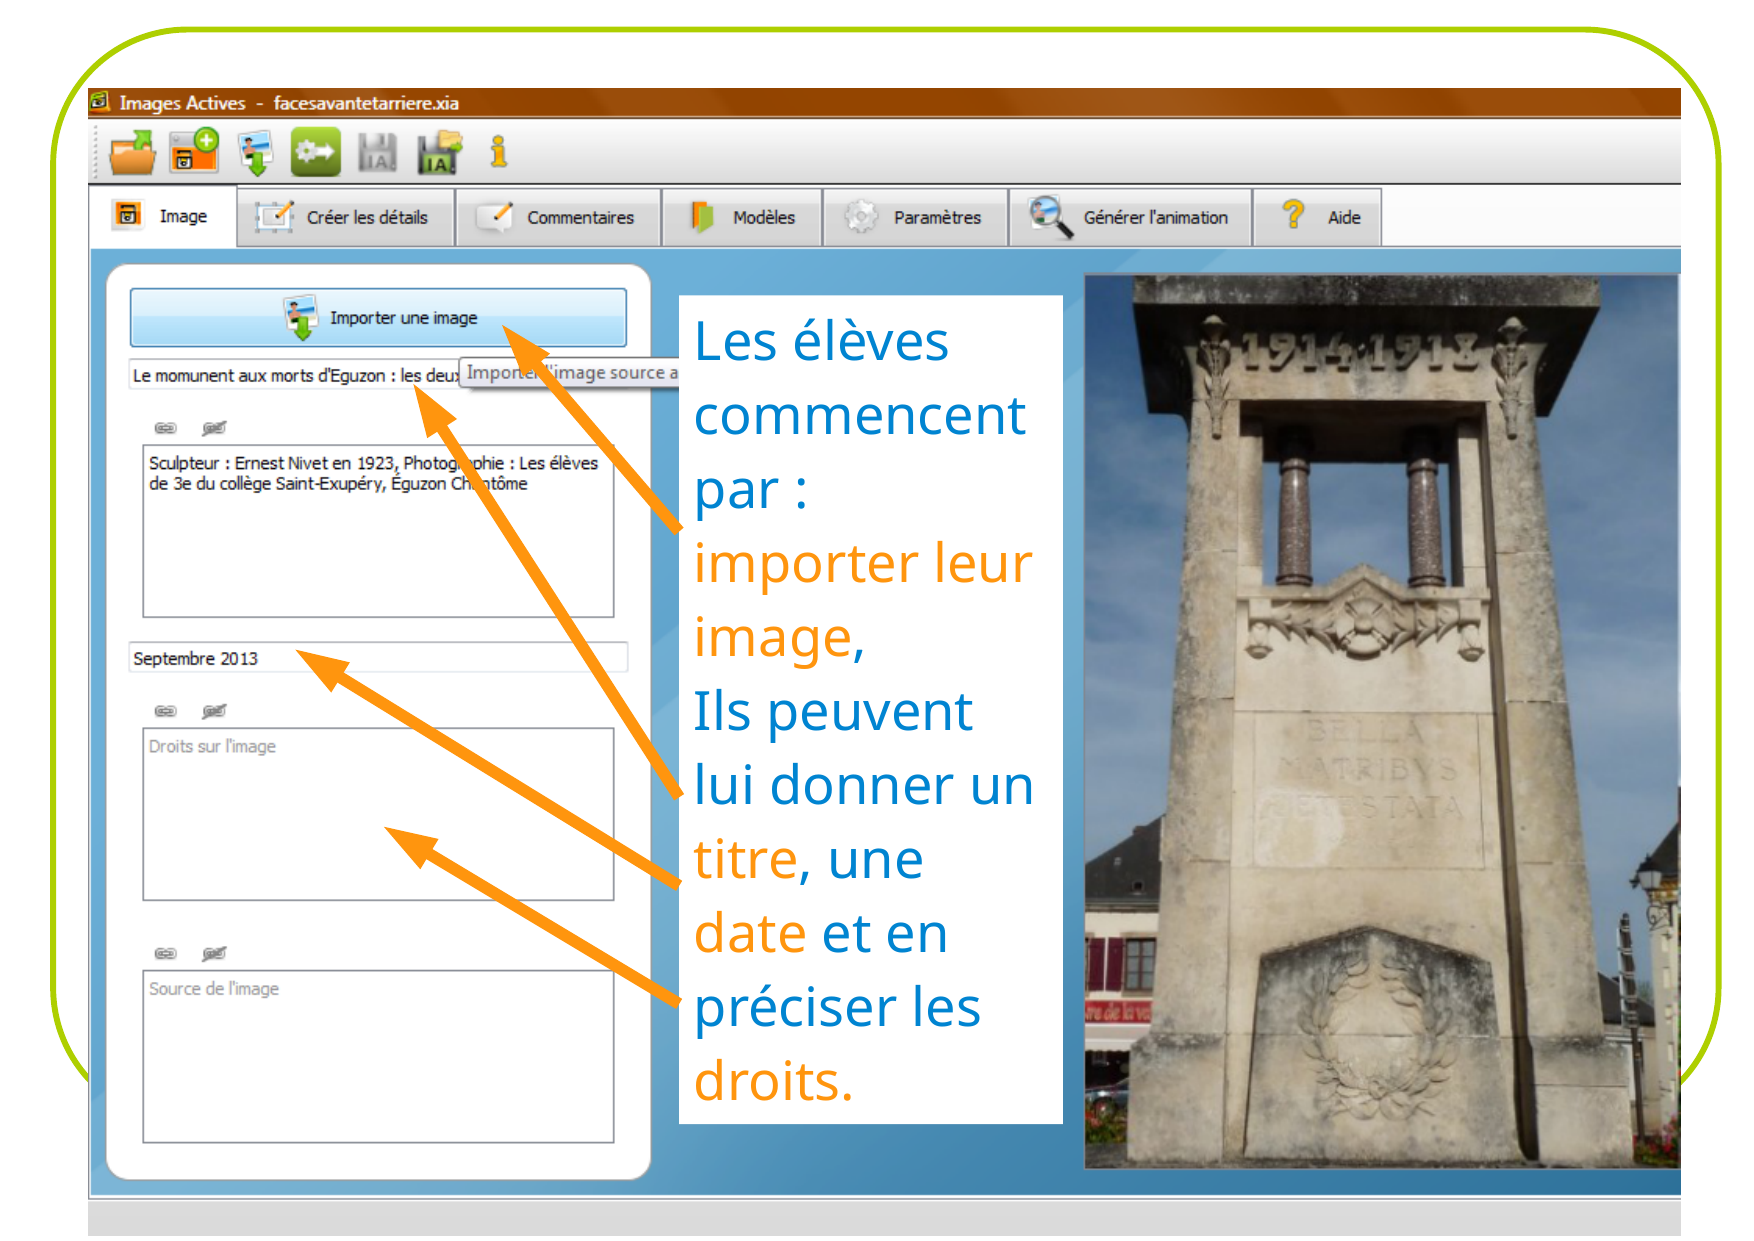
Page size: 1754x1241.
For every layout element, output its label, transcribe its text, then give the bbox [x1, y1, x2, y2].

text_box Les élèves commencent par : importer leur image, Ils peuvent lui donner un titre, une date et en préciser les droits. [679, 295, 1063, 1056]
picture [88, 88, 1681, 1236]
